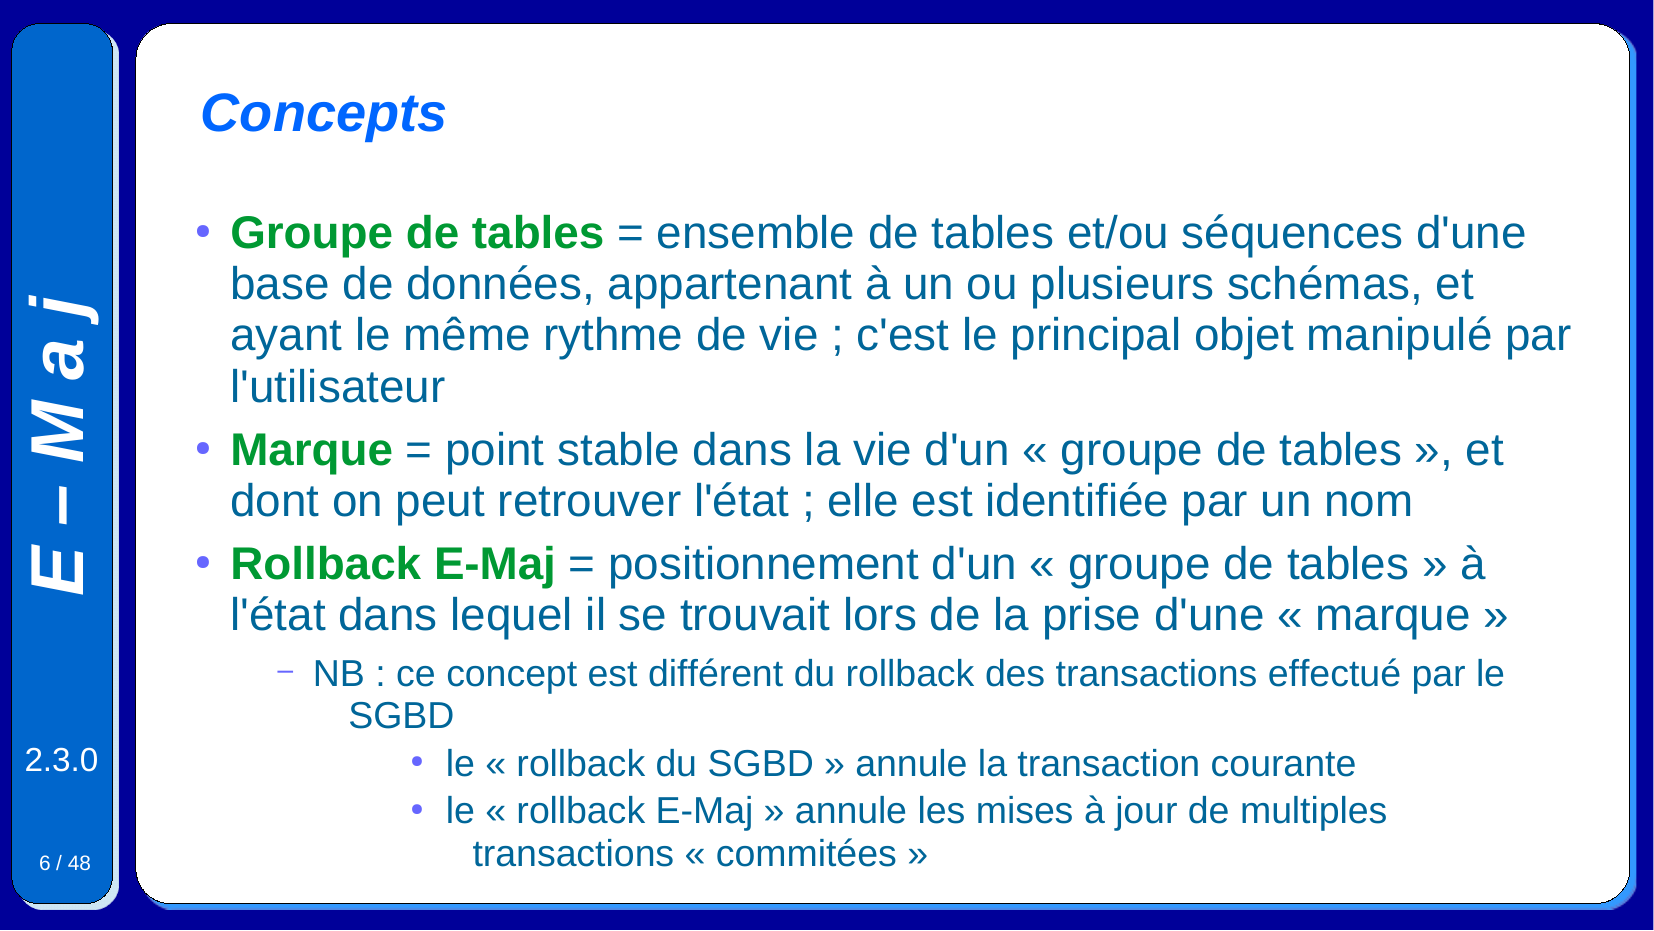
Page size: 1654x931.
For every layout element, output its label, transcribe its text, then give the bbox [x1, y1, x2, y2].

list Groupe de tables = ensemble de tables et/ou séquences d'une base de données, appartenant à un ou plusieurs schémas, et ayant le même rythme de vie ; c'est le principal objet manipulé par l'utilisateur Marque = point stable dans la vie d'un « groupe de tables », et dont on peut retrouver l'état ; elle est identifiée par un nom Rollback E-Maj = positionnement d'un « groupe de tables » à l'état dans lequel il se trouvait lors de la prise d'une « marque » NB : ce concept est différent du rollback des transactions effectué par le SGBD le « rollback du SGBD » annule la transaction courante le « rollback E-Maj » annule les mises à jour de multiples transactions « commitées » [177, 206, 1587, 875]
title Concepts [200, 34, 1575, 191]
